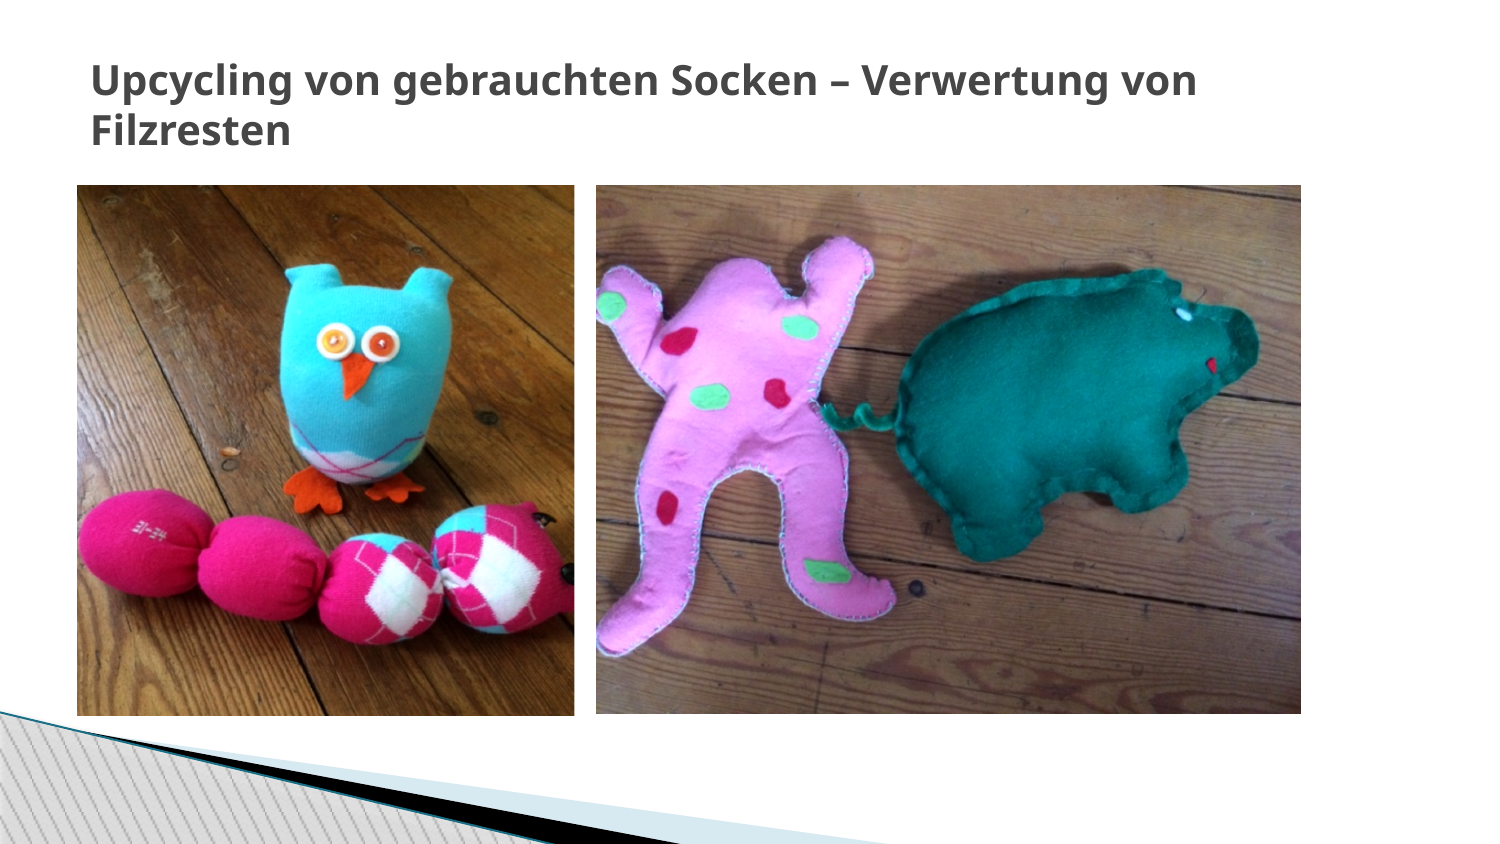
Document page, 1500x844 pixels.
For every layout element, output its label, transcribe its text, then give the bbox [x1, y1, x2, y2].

picture [596, 185, 1301, 714]
picture [65, 185, 575, 716]
text_box Upcycling von gebrauchten Socken – Verwertung von Filzresten [75, 33, 1425, 175]
